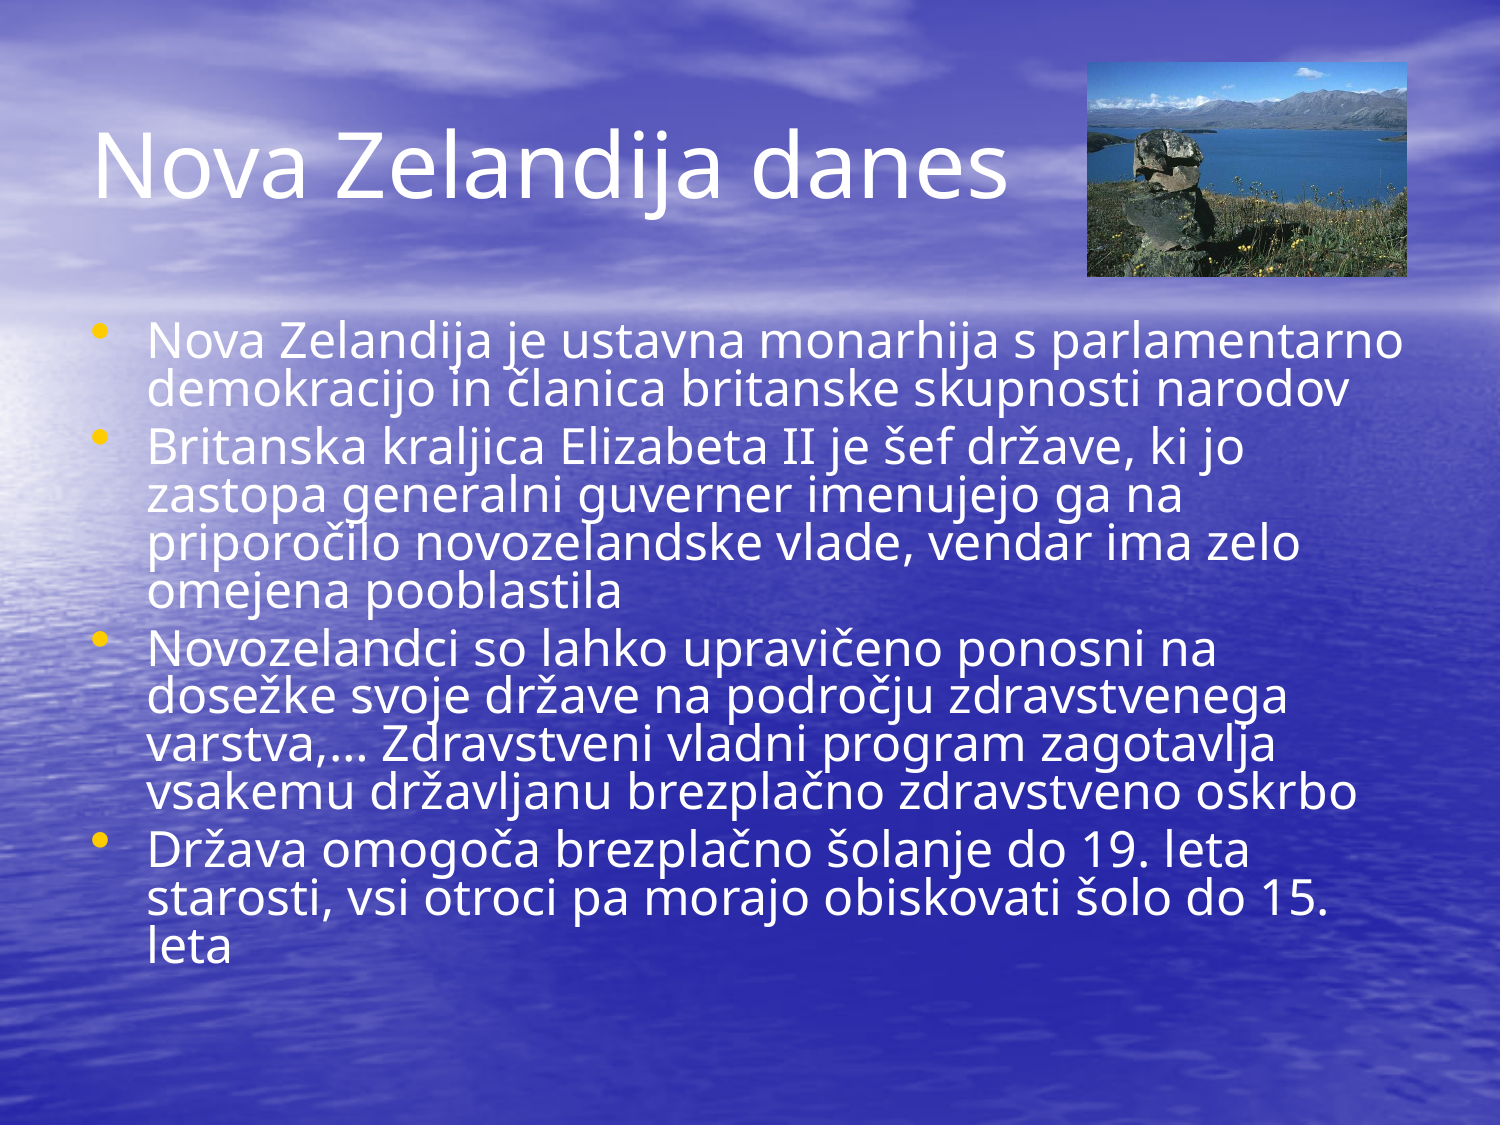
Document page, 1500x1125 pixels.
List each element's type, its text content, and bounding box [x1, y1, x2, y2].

title Nova Zelandija danes [75, 47, 1425, 275]
picture [0, 0, 1500, 1125]
list Nova Zelandija je ustavna monarhija s parlamentarno demokracijo in članica britanske skupnosti narodov Britanska kraljica Elizabeta II je šef države, ki jo zastopa generalni guverner imenujejo ga na priporočilo novozelandske vlade, vendar ima zelo omejena pooblastila Novozelandci so lahko upravičeno ponosni na dosežke svoje države na področju zdravstvenega varstva,… Zdravstveni vladni program zagotavlja vsakemu državljanu brezplačno zdravstveno oskrbo Država omogoča brezplačno šolanje do 19. leta starosti, vsi otroci pa morajo obiskovati šolo do 15. leta [75, 312, 1425, 988]
